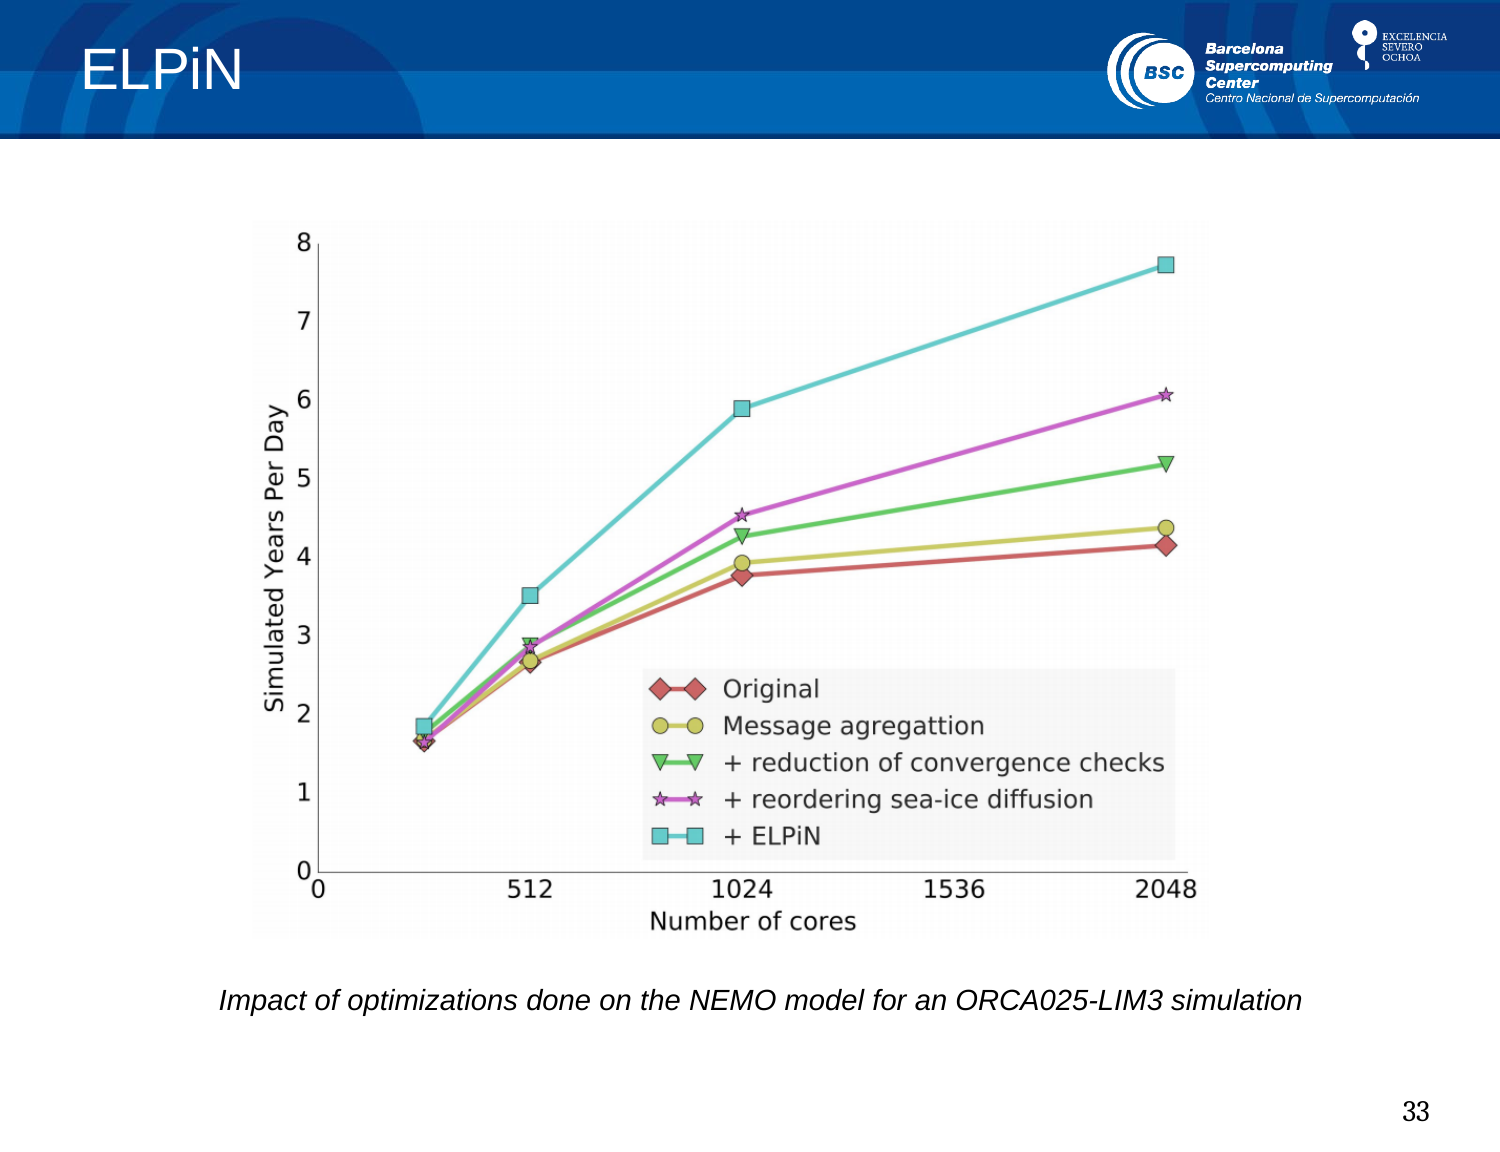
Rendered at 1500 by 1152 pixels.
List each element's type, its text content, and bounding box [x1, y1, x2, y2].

picture [236, 206, 1211, 939]
text_box Impact of optimizations done on the NEMO model for an ORCA025-LIM3 simulation [199, 976, 1323, 1123]
title ELPiN [65, 23, 1125, 138]
picture [0, 0, 1500, 139]
